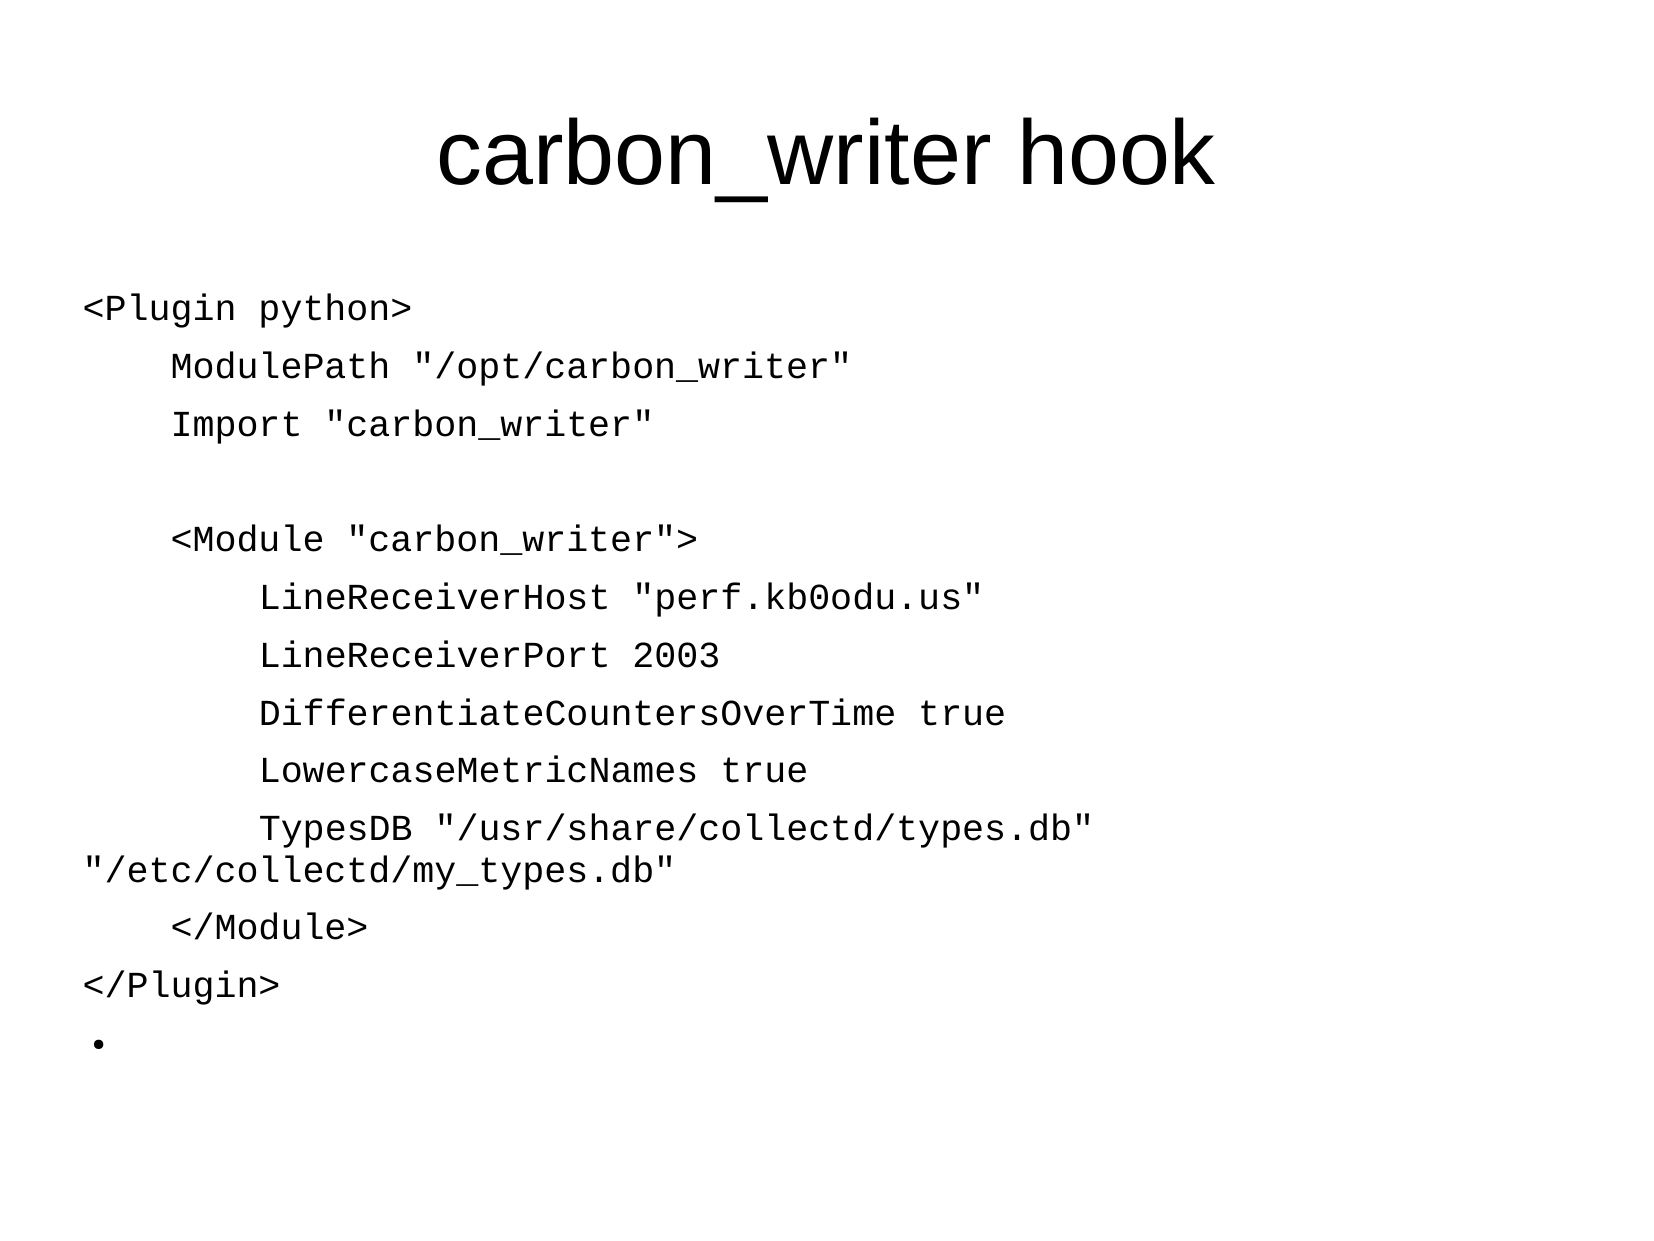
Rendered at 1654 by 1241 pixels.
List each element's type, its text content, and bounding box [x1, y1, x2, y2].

title carbon_writer hook [82, 49, 1571, 257]
list <Plugin python> ModulePath "/opt/carbon_writer" Import "carbon_writer" <Module "carbon_writer"> LineReceiverHost "perf.kb0odu.us" LineReceiverPort 2003 DifferentiateCountersOverTime true LowercaseMetricNames true TypesDB "/usr/share/collectd/types.db" "/etc/collectd/my_types.db" </Module> </Plugin> [82, 290, 1538, 1010]
